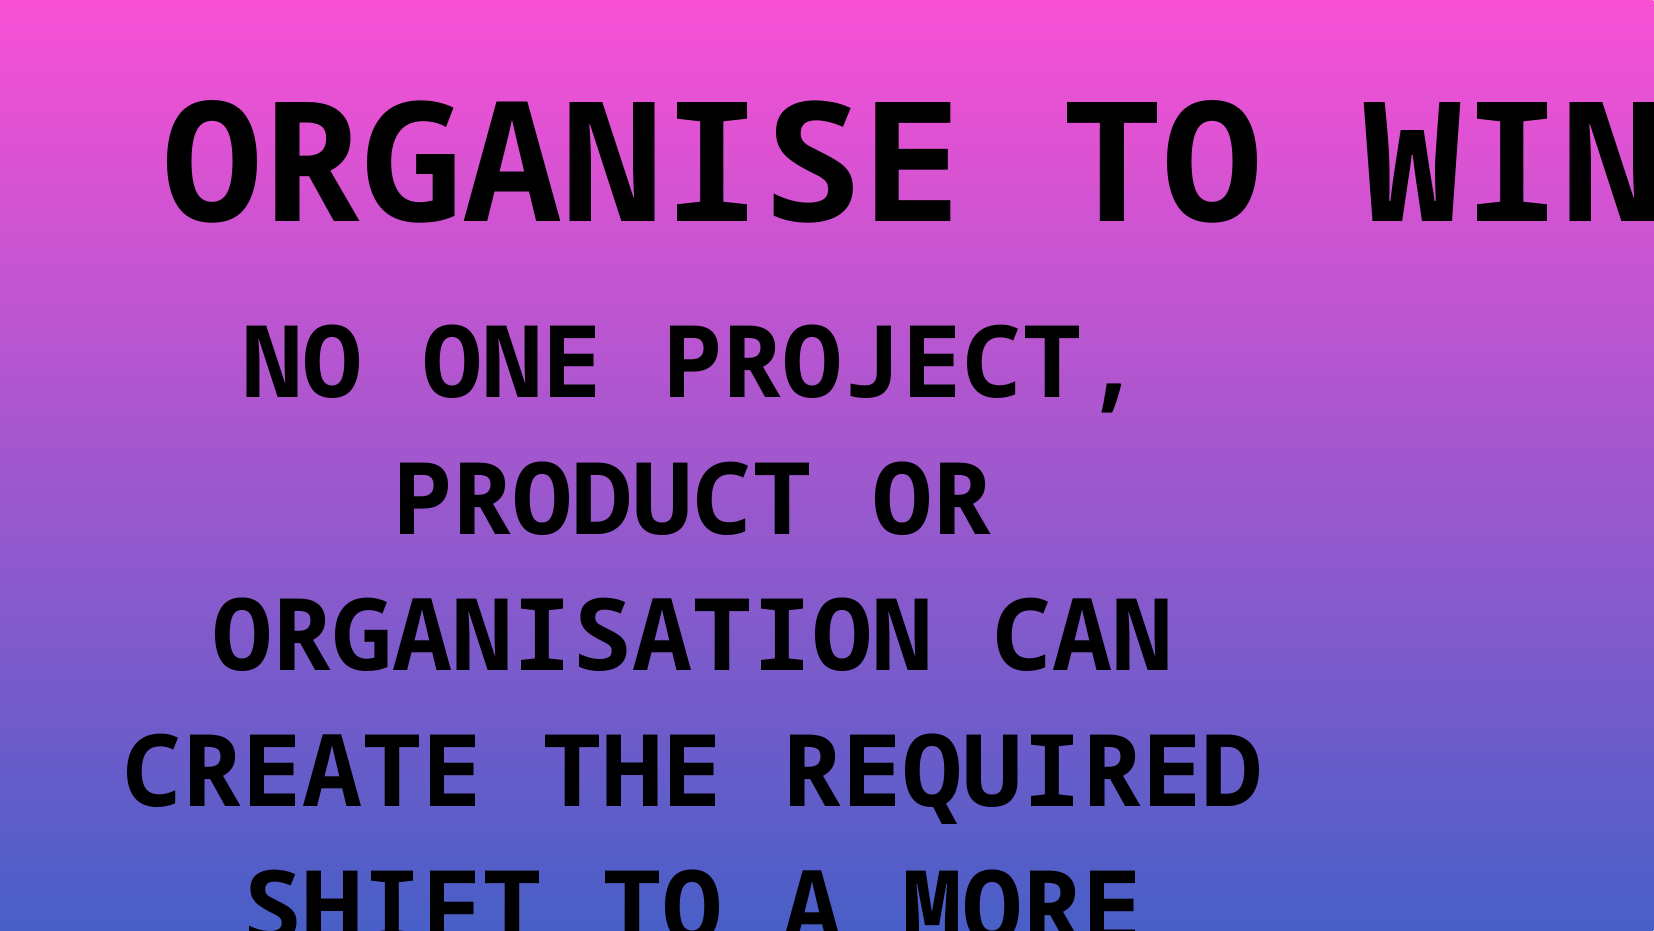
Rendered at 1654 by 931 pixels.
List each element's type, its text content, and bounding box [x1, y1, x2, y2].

text_box ORGANISE TO WIN [147, 35, 1430, 219]
text_box NO ONE PROJECT, PRODUCT OR ORGANISATION CAN CREATE THE REQUIRED SHIFT TO A MORE WIDESPREAD PUBLIC INTEREST TECHNOLOGY [107, 283, 1506, 815]
